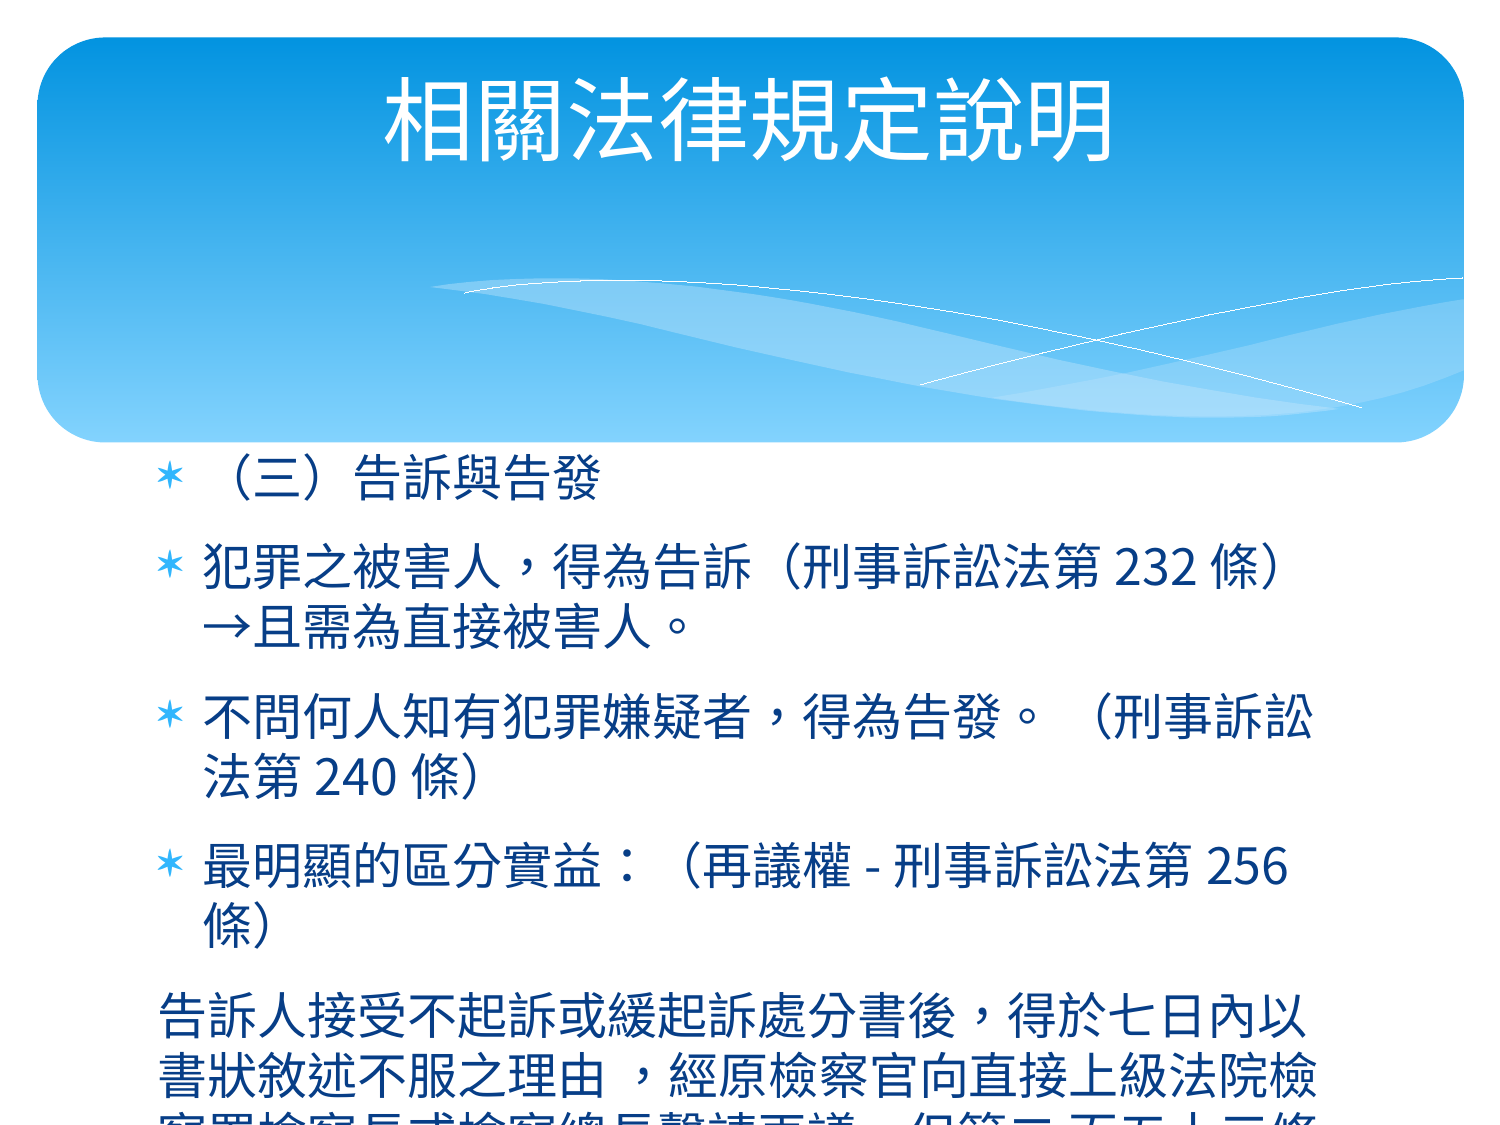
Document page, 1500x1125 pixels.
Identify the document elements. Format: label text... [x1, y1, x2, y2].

title 相關法律規定說明 [75, 55, 1425, 261]
list （三）告訴與告發 犯罪之被害人，得為告訴（刑事訴訟法第232條） →且需為直接被害人。 不問何人知有犯罪嫌疑者，得為告發。 （刑事訴訟法第240條） 最明顯的區分實益：（再議權-刑事訴訟法第256條） 告訴人接受不起訴或緩起訴處分書後，得於七日內以書狀敘述不服之理由 ，經原檢察官向直接上級法院檢察署檢察長或檢察總長聲請再議。但第二 百五十三條、第二百五十三條之一之處分曾經告訴人同意者，不得聲請再議。 [143, 438, 1359, 1005]
